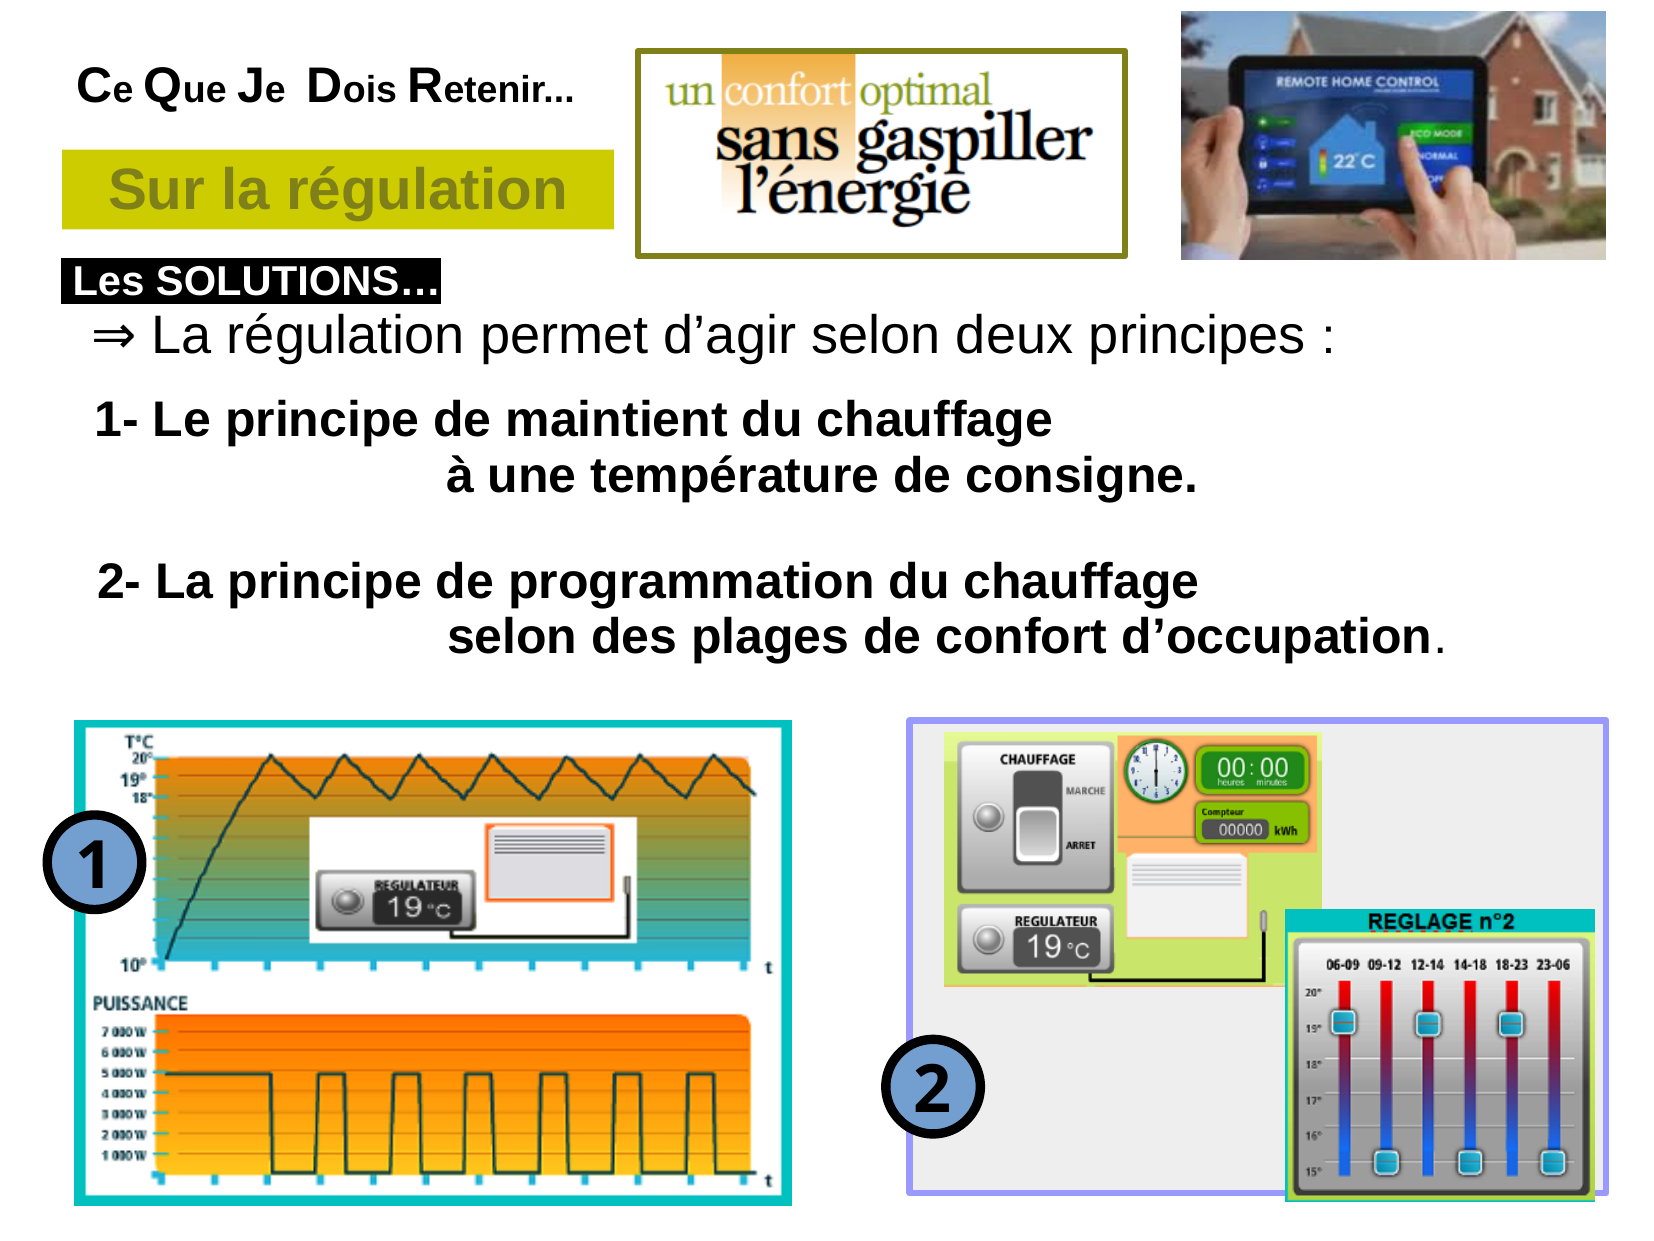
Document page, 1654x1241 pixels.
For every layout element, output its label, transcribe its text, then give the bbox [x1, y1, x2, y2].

picture [944, 732, 1595, 1202]
text_box Ce Que Je Dois Retenir... [62, 49, 635, 121]
picture [640, 54, 1123, 248]
picture [74, 720, 792, 1206]
text_box 1- Le principe de maintient du chauffage à une température de consigne. [35, 381, 1610, 513]
text_box 2- La principe de programmation du chauffage selon des plages de confort d’occupation. [37, 543, 1613, 675]
text_box Les SOLUTIONS… ⇒ La régulation permet d’agir selon deux principes : [43, 248, 1619, 564]
text_box 2 [885, 1039, 981, 1134]
text_box Sur la régulation [62, 149, 615, 230]
text_box [909, 720, 1607, 1193]
picture [1181, 11, 1606, 248]
text_box 1 [47, 814, 142, 910]
